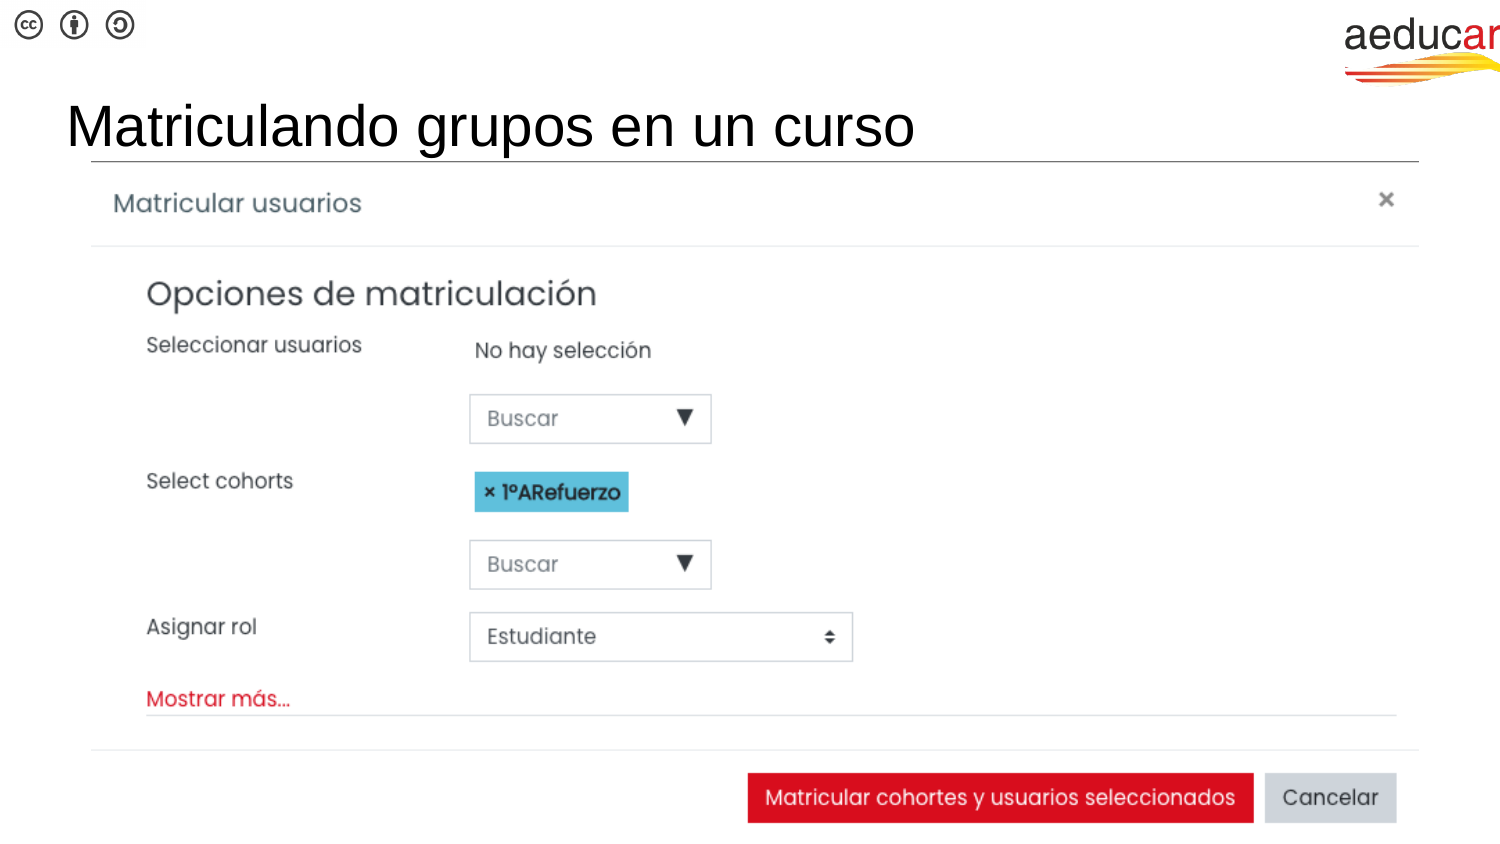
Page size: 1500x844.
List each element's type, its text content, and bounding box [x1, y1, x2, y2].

picture [0, 0, 146, 48]
picture [1344, 0, 1500, 104]
title Matriculando grupos en un curso [51, 72, 1449, 167]
picture [91, 161, 1419, 844]
